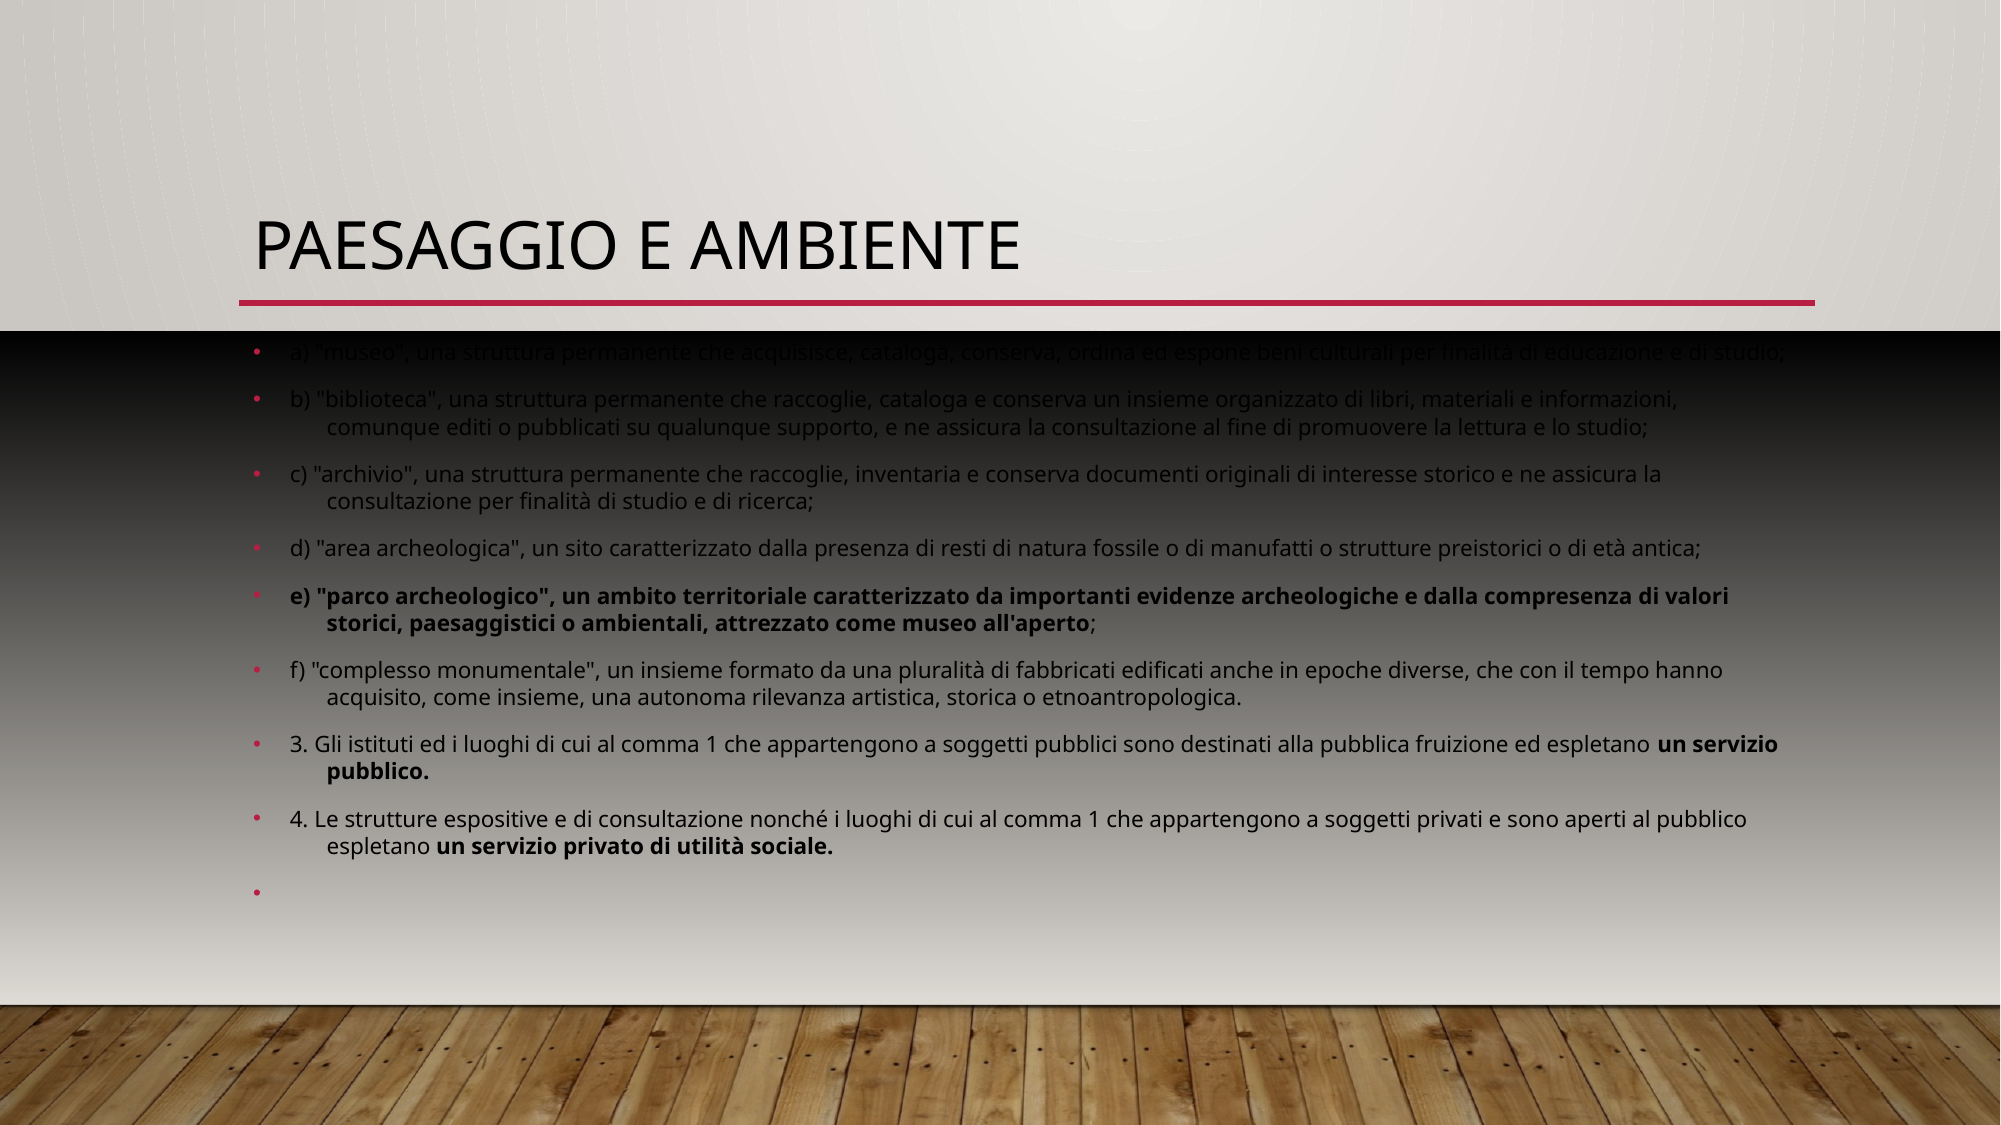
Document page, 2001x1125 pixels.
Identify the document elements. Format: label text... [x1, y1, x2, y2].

list a) "museo", una struttura permanente che acquisisce, cataloga, conserva, ordina ed espone beni culturali per finalità di educazione e di studio; b) "biblioteca", una struttura permanente che raccoglie, cataloga e conserva un insieme organizzato di libri, materiali e informazioni, comunque editi o pubblicati su qualunque supporto, e ne assicura la consultazione al fine di promuovere la lettura e lo studio; c) "archivio", una struttura permanente che raccoglie, inventaria e conserva documenti originali di interesse storico e ne assicura la consultazione per finalità di studio e di ricerca; d) "area archeologica", un sito caratterizzato dalla presenza di resti di natura fossile o di manufatti o strutture preistorici o di età antica; e) "parco archeologico", un ambito territoriale caratterizzato da importanti evidenze archeologiche e dalla compresenza di valori storici, paesaggistici o ambientali, attrezzato come museo all'aperto; f) "complesso monumentale", un insieme formato da una pluralità di fabbricati edificati anche in epoche diverse, che con il tempo hanno acquisito, come insieme, una autonoma rilevanza artistica, storica o etnoantropologica. 3. Gli istituti ed i luoghi di cui al comma 1 che appartengono a soggetti pubblici sono destinati alla pubblica fruizione ed espletano un servizio pubblico. 4. Le strutture espositive e di consultazione nonché i luoghi di cui al comma 1 che appartengono a soggetti privati e sono aperti al pubblico espletano un servizio privato di utilità sociale. [238, 330, 1814, 897]
title Paesaggio e ambiente [238, 131, 1814, 305]
